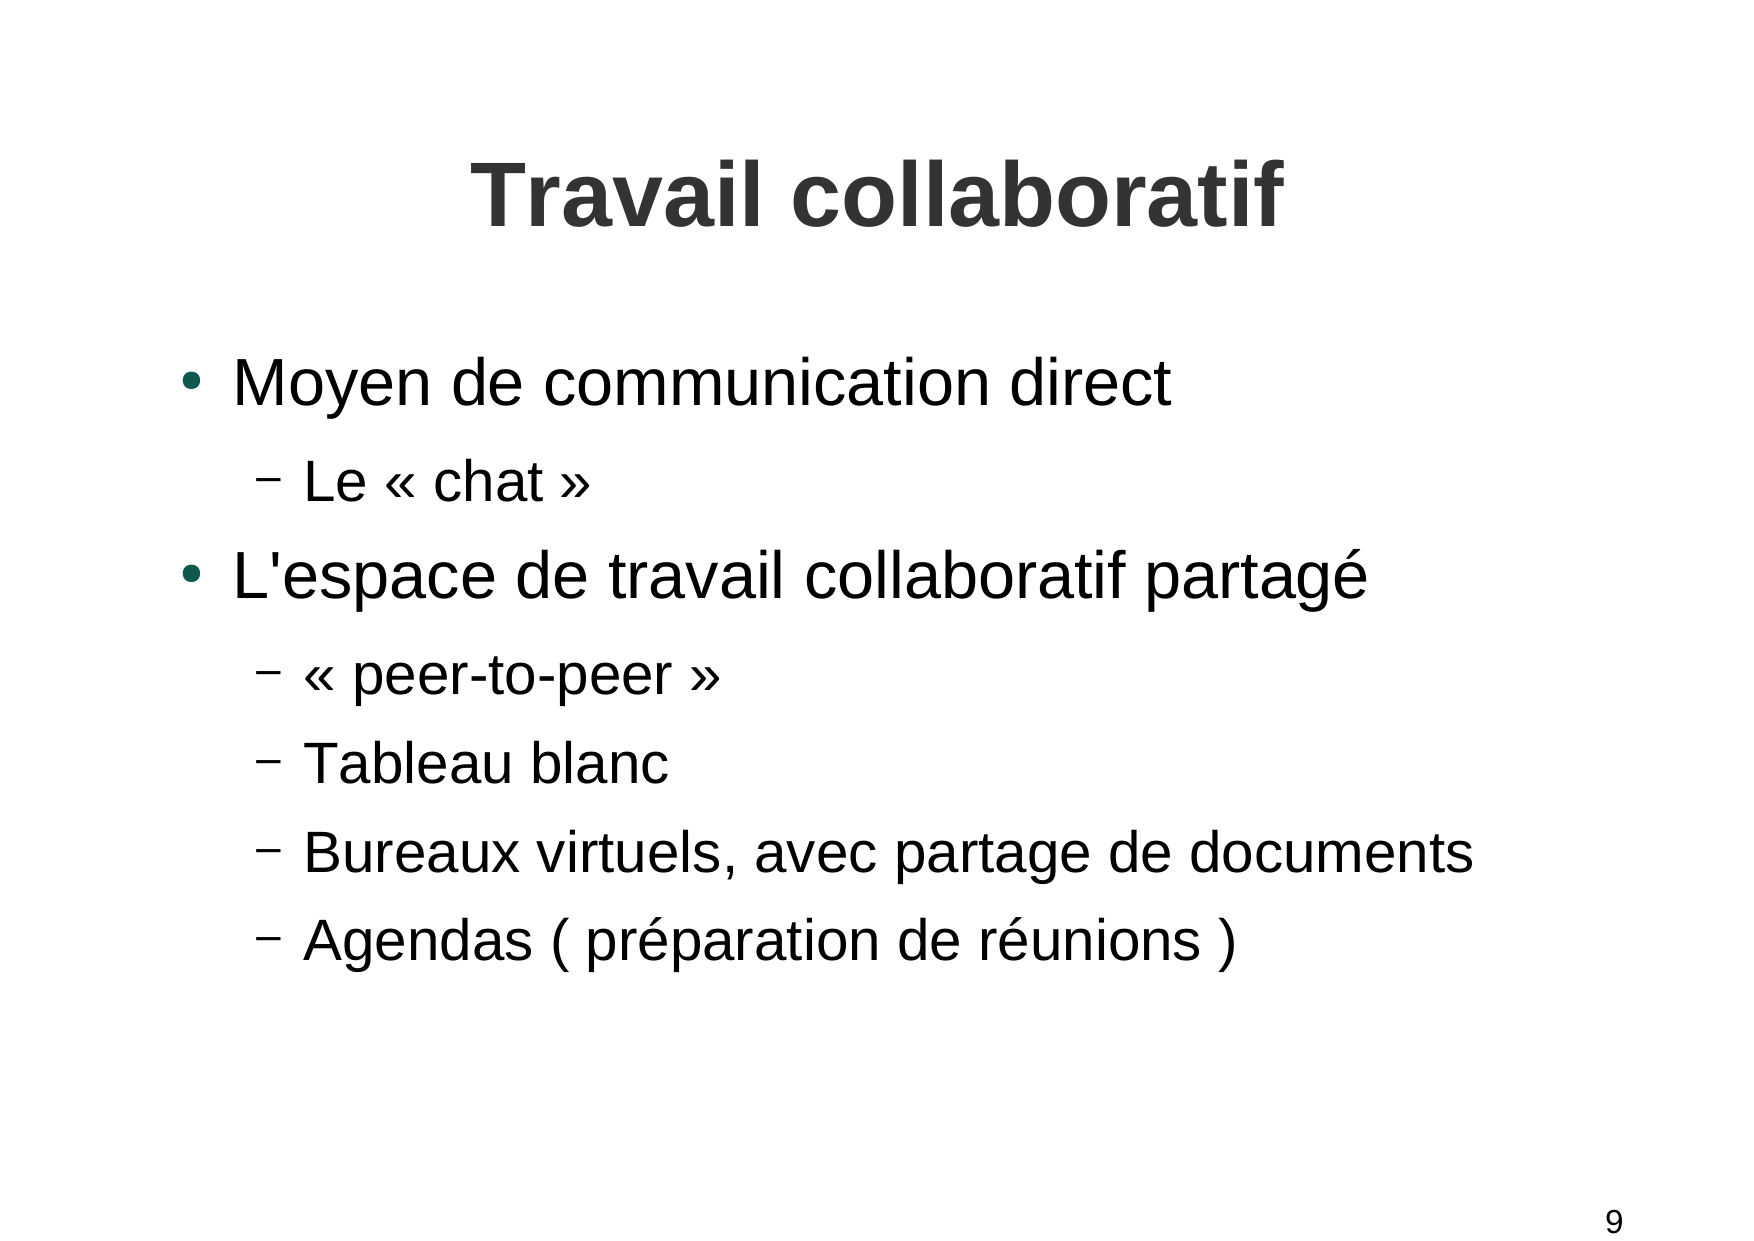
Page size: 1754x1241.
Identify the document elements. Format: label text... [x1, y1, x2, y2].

title Travail collaboratif [128, 91, 1627, 299]
list Moyen de communication direct Le « chat » L'espace de travail collaboratif partagé « peer-to-peer » Tableau blanc Bureaux virtuels, avec partage de documents Agendas ( préparation de réunions ) [161, 344, 1627, 1127]
